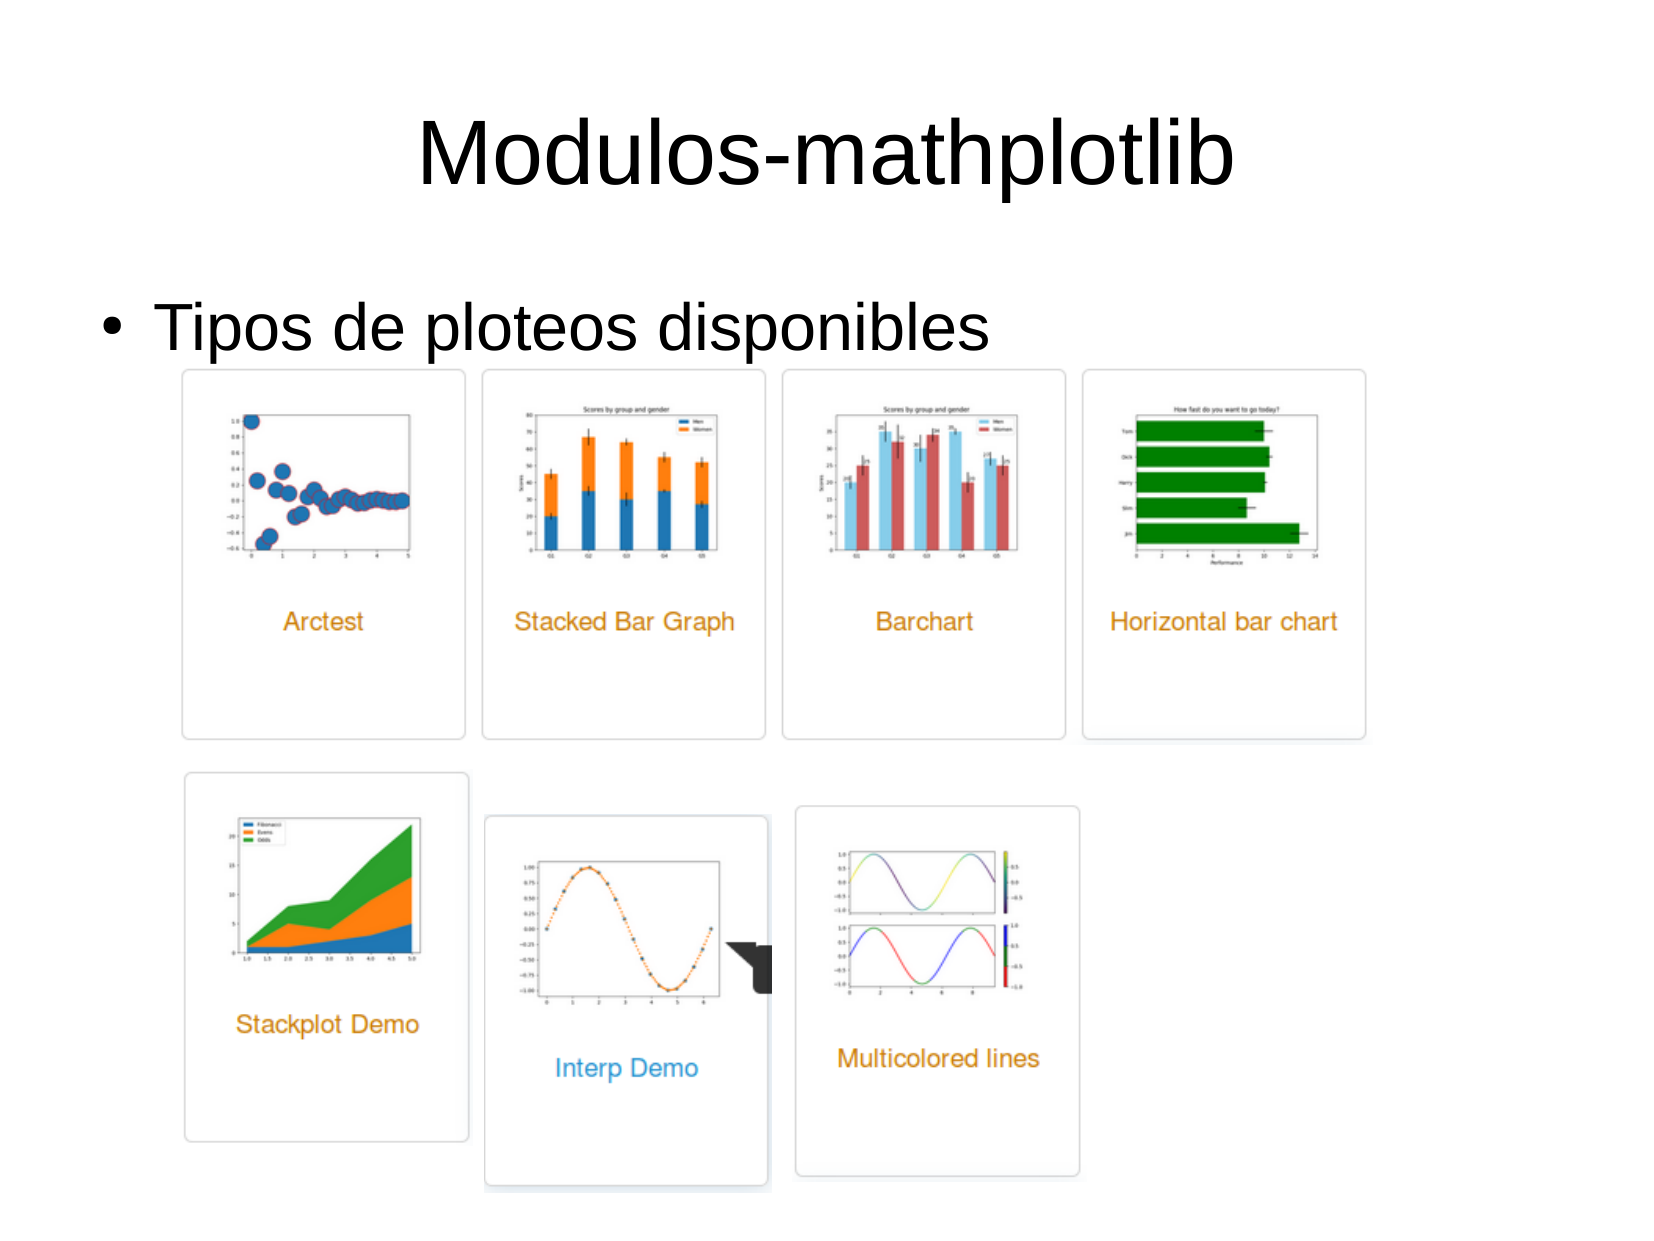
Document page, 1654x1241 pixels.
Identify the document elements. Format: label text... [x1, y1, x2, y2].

picture [177, 366, 1373, 745]
title Modulos-mathplotlib [82, 49, 1571, 257]
picture [178, 769, 473, 1146]
picture [484, 814, 772, 1194]
list Tipos de ploteos disponibles [82, 290, 1571, 1010]
picture [792, 804, 1087, 1182]
